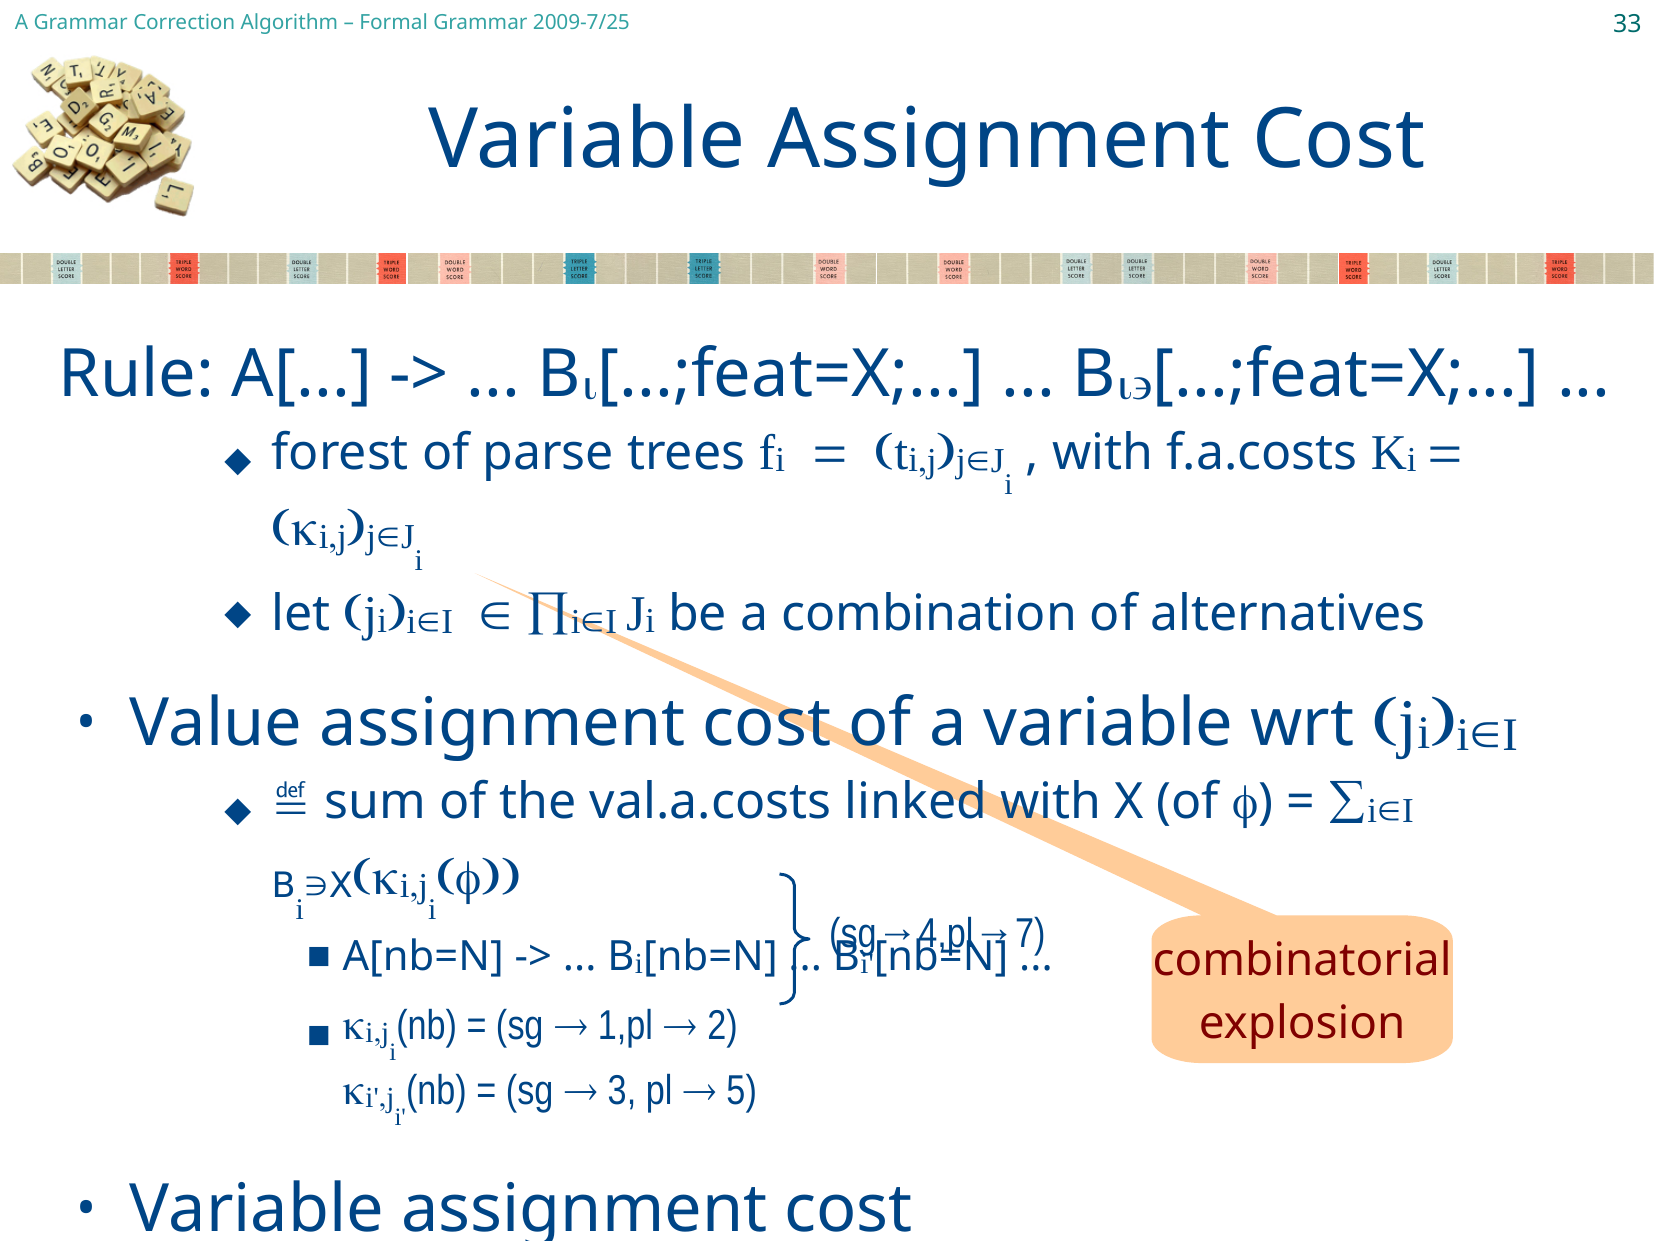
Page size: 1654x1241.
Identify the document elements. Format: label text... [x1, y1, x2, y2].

title Variable Assignment Cost [218, 39, 1636, 232]
picture [1339, 253, 1654, 284]
picture [11, 53, 195, 219]
picture [408, 253, 876, 284]
picture [0, 253, 406, 284]
list Rule: A[...] -> ... Bi[...;feat=X;...] ... Bi'[...;feat=X;...] ... forest of parse trees fi = (ti,j)j∈Ji , with f.a.costs Ki = (κi,j)j∈Ji let (ji)i∈I ∈ ∏i∈I Ji be a combination of alternatives Value assignment cost of a variable wrt (ji)i∈I ≝ sum of the val.a.costs linked with X (of ϕ) = ∑i∈I Bi∋X(κi,ji(ϕ)) A[nb=N] -> ... Bi[nb=N] ... Bi'[nb=N] ... κi,ji(nb) = (sg  1,pl  2) κi',ji'(nb) = (sg  3, pl  5) Variable assignment cost γ = (N  (sg  4, pl  7), G  (masc  4, fem  6)) [59, 324, 1625, 1210]
picture [877, 253, 1338, 284]
text_box (sg→4,pl→7) [814, 901, 1061, 965]
